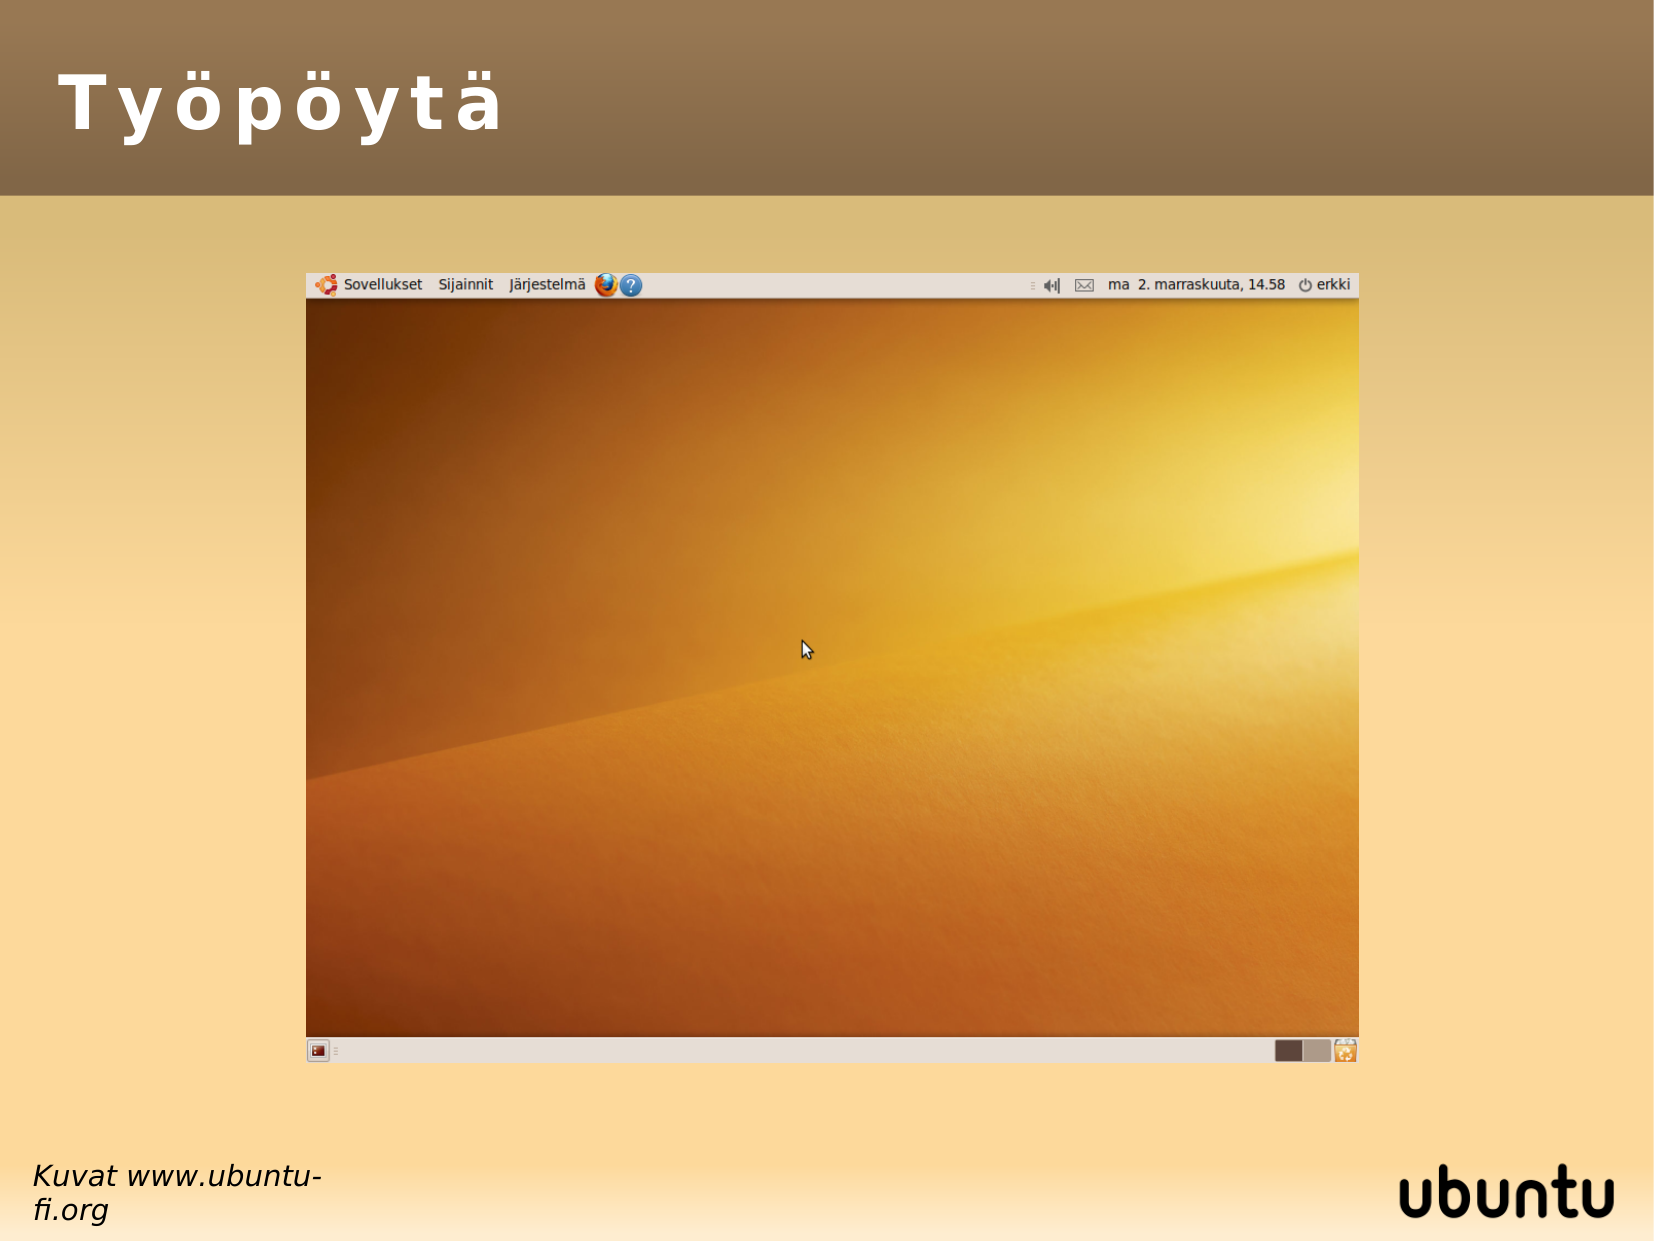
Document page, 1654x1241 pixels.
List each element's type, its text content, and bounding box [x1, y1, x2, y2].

text_box Kuvat www.ubuntu-fi.org [18, 1151, 414, 1201]
picture [0, 0, 1654, 1241]
title Työpöytä [59, 29, 1595, 178]
